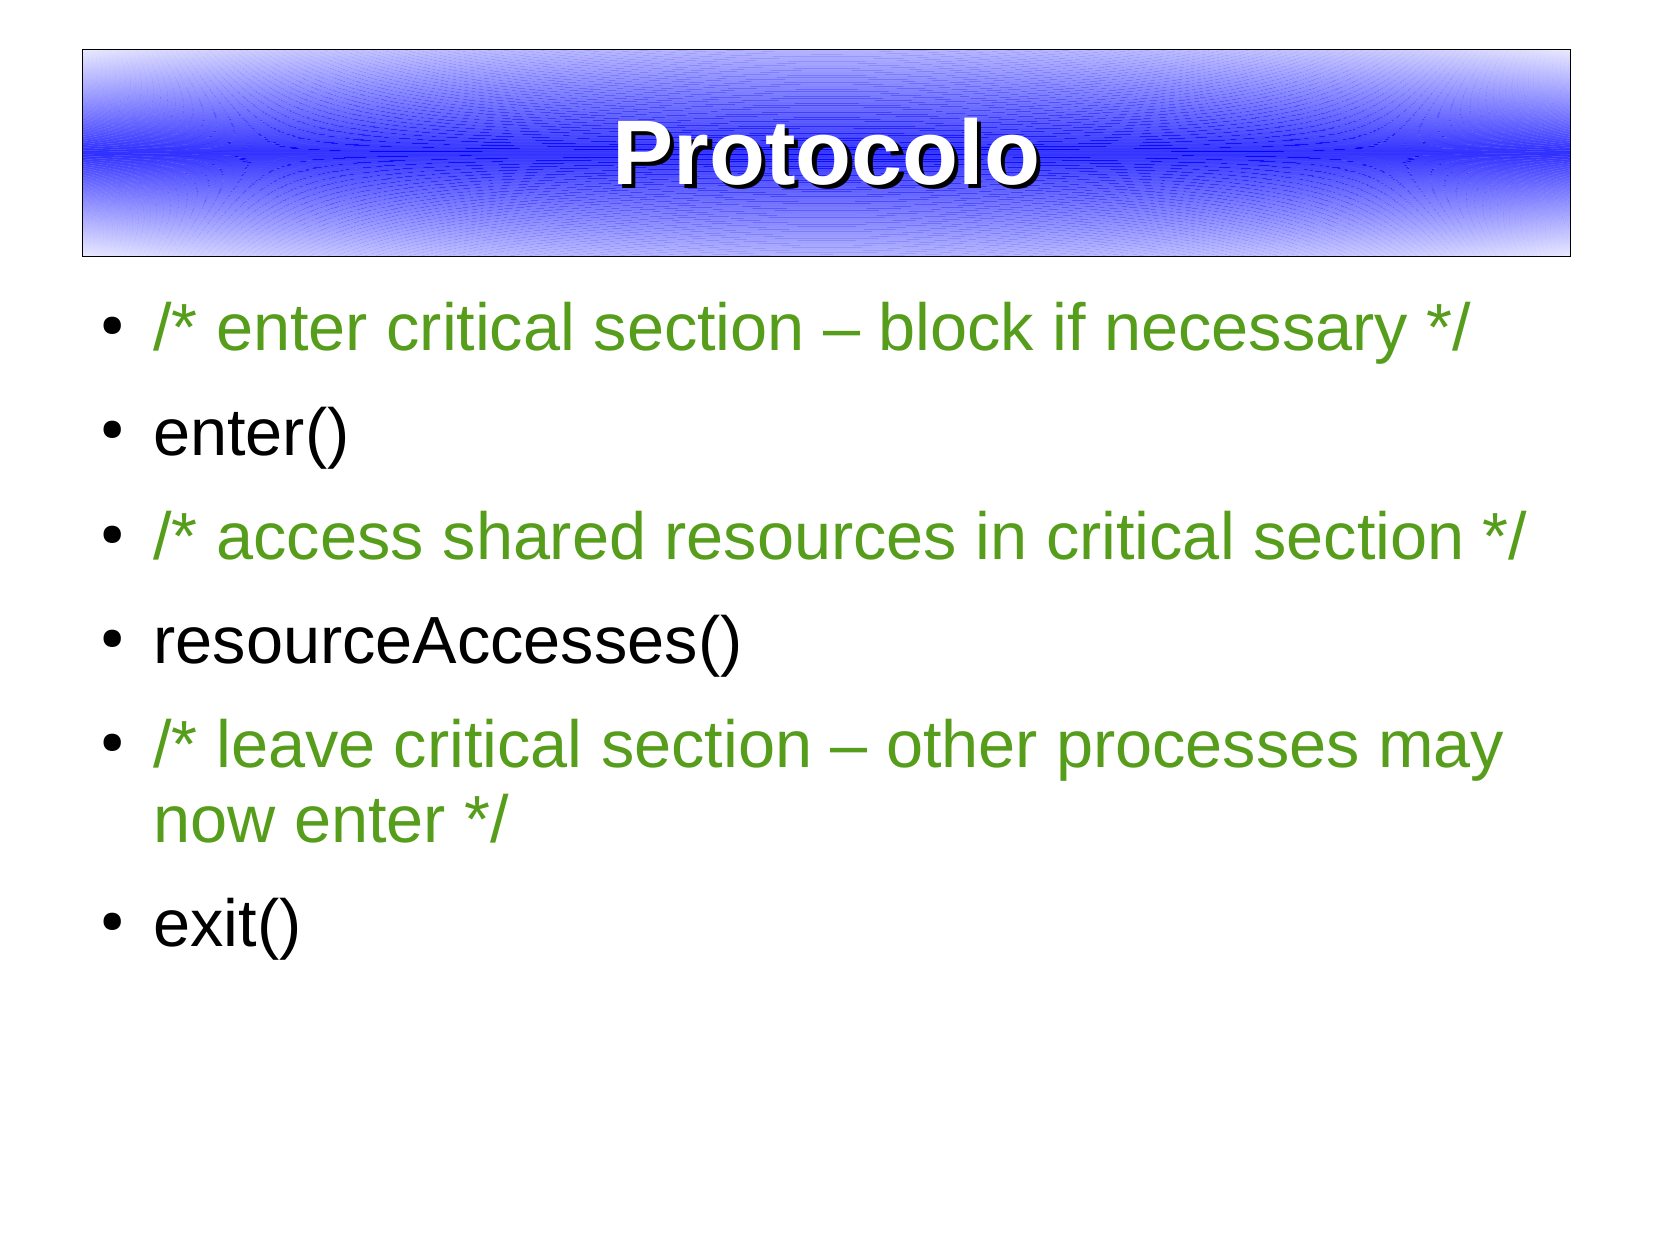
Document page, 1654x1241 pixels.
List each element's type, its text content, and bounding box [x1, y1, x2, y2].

list /* enter critical section – block if necessary */ enter() /* access shared resources in critical section */ resourceAccesses() /* leave critical section – other processes may now enter */ exit() [82, 290, 1571, 1109]
title Protocolo [82, 49, 1571, 257]
